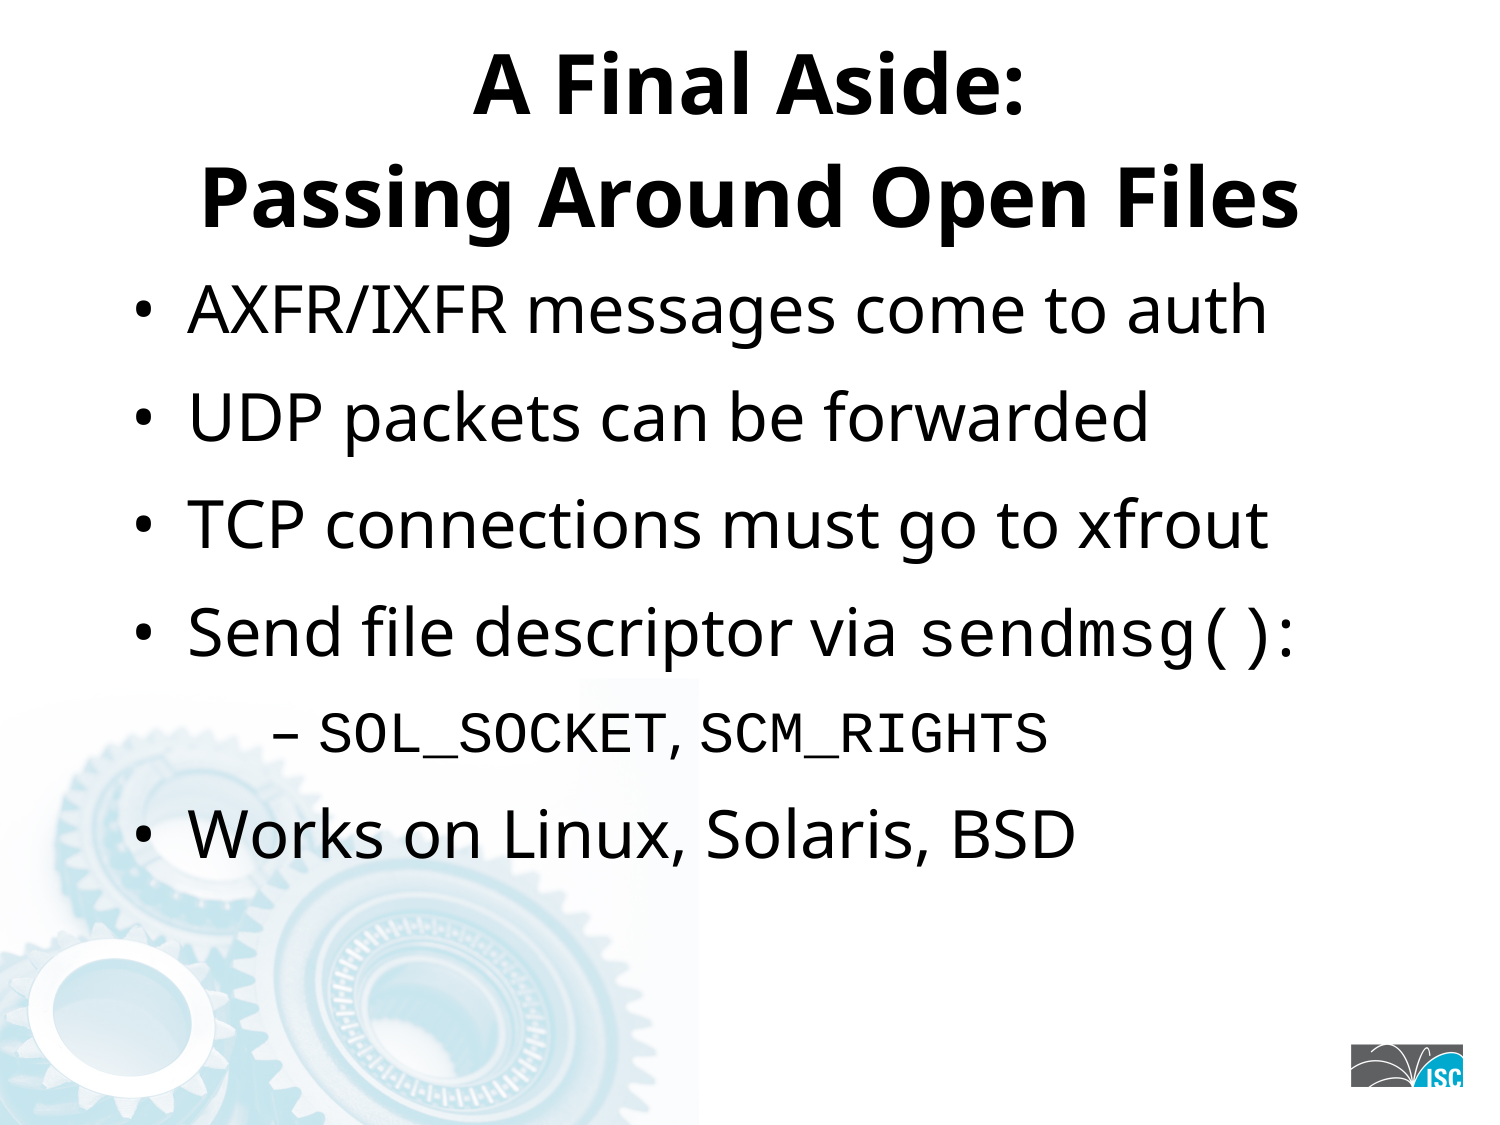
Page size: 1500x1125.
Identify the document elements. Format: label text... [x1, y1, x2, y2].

list AXFR/IXFR messages come to auth UDP packets can be forwarded TCP connections must go to xfrout Send file descriptor via sendmsg(): SOL_SOCKET, SCM_RIGHTS Works on Linux, Solaris, BSD [75, 262, 1426, 991]
picture [0, 0, 1500, 1125]
title A Final Aside: Passing Around Open Files [75, 38, 1426, 240]
